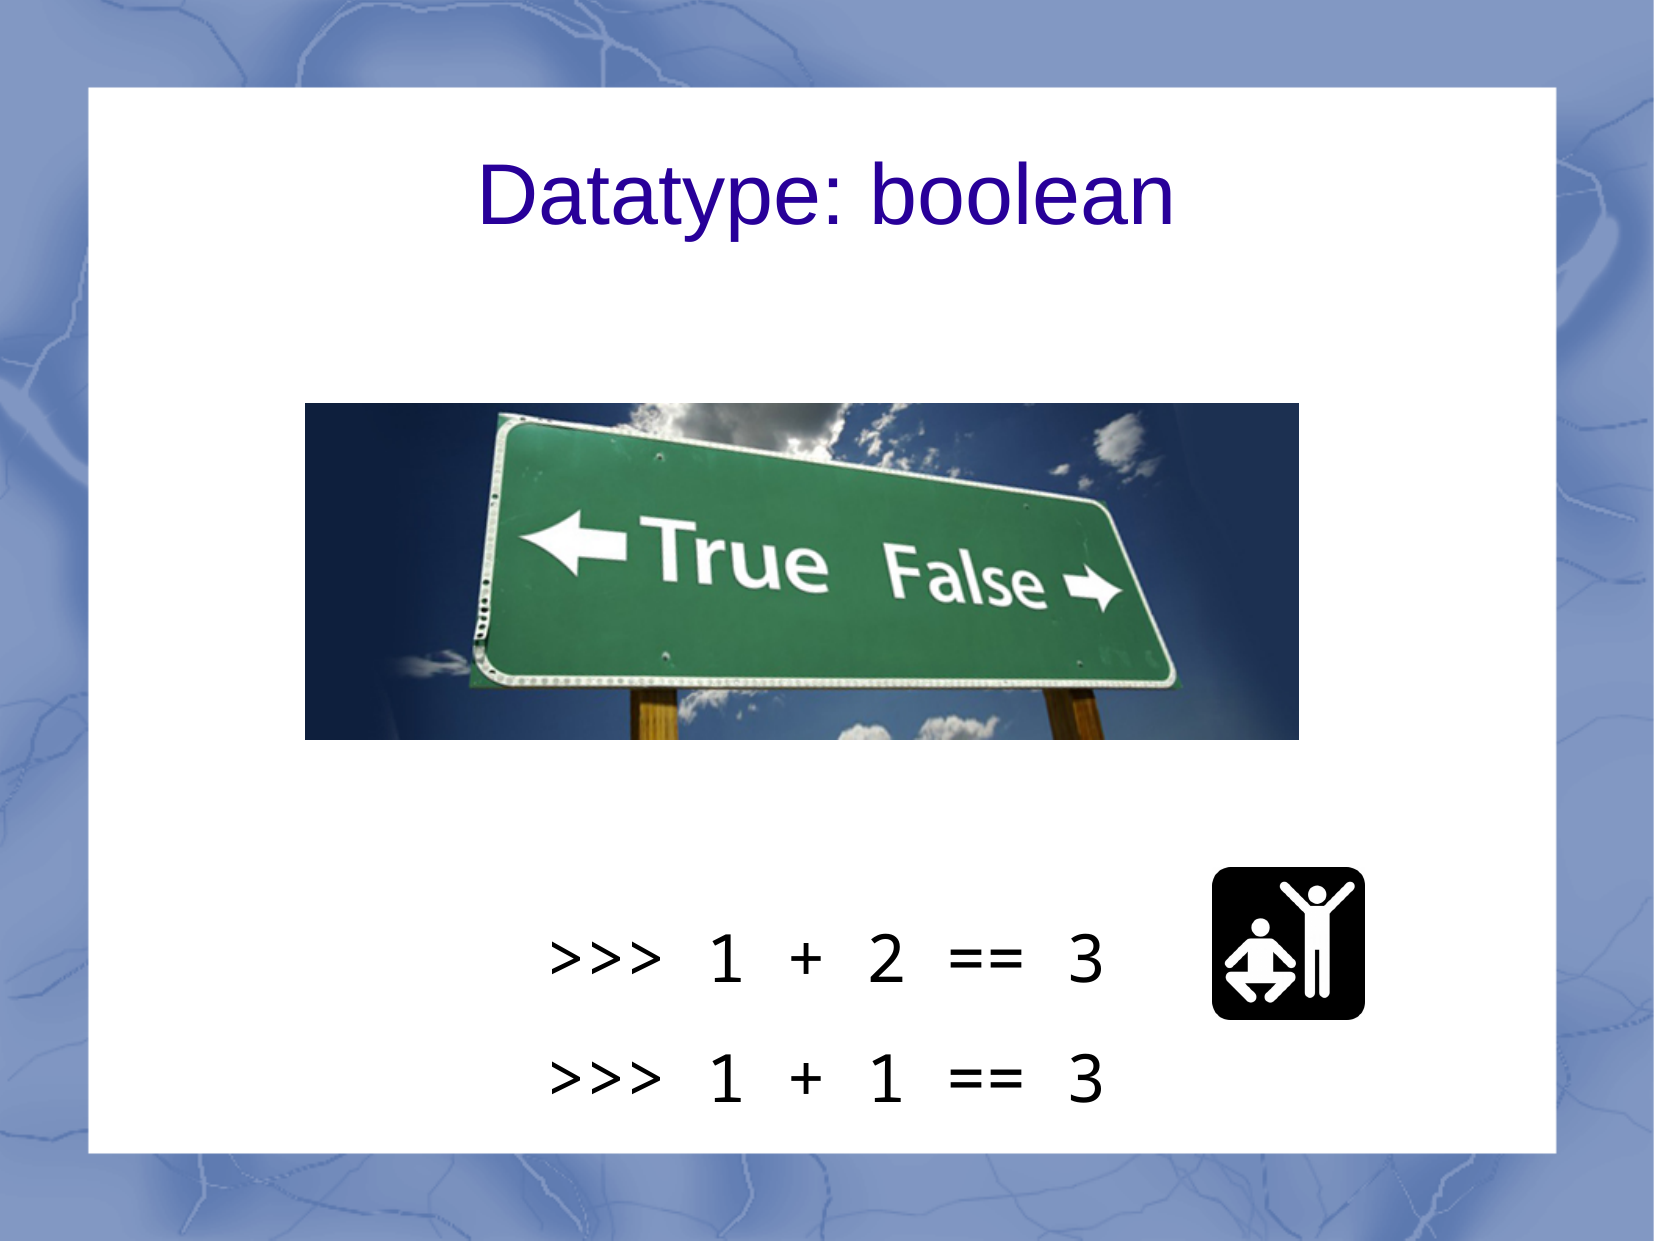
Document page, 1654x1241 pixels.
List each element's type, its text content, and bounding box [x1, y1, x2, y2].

title Datatype: boolean [118, 90, 1536, 298]
picture [0, 0, 1654, 1241]
list >>> 1 + 2 == 3 >>> 1 + 1 == 3 [147, 325, 1506, 1045]
